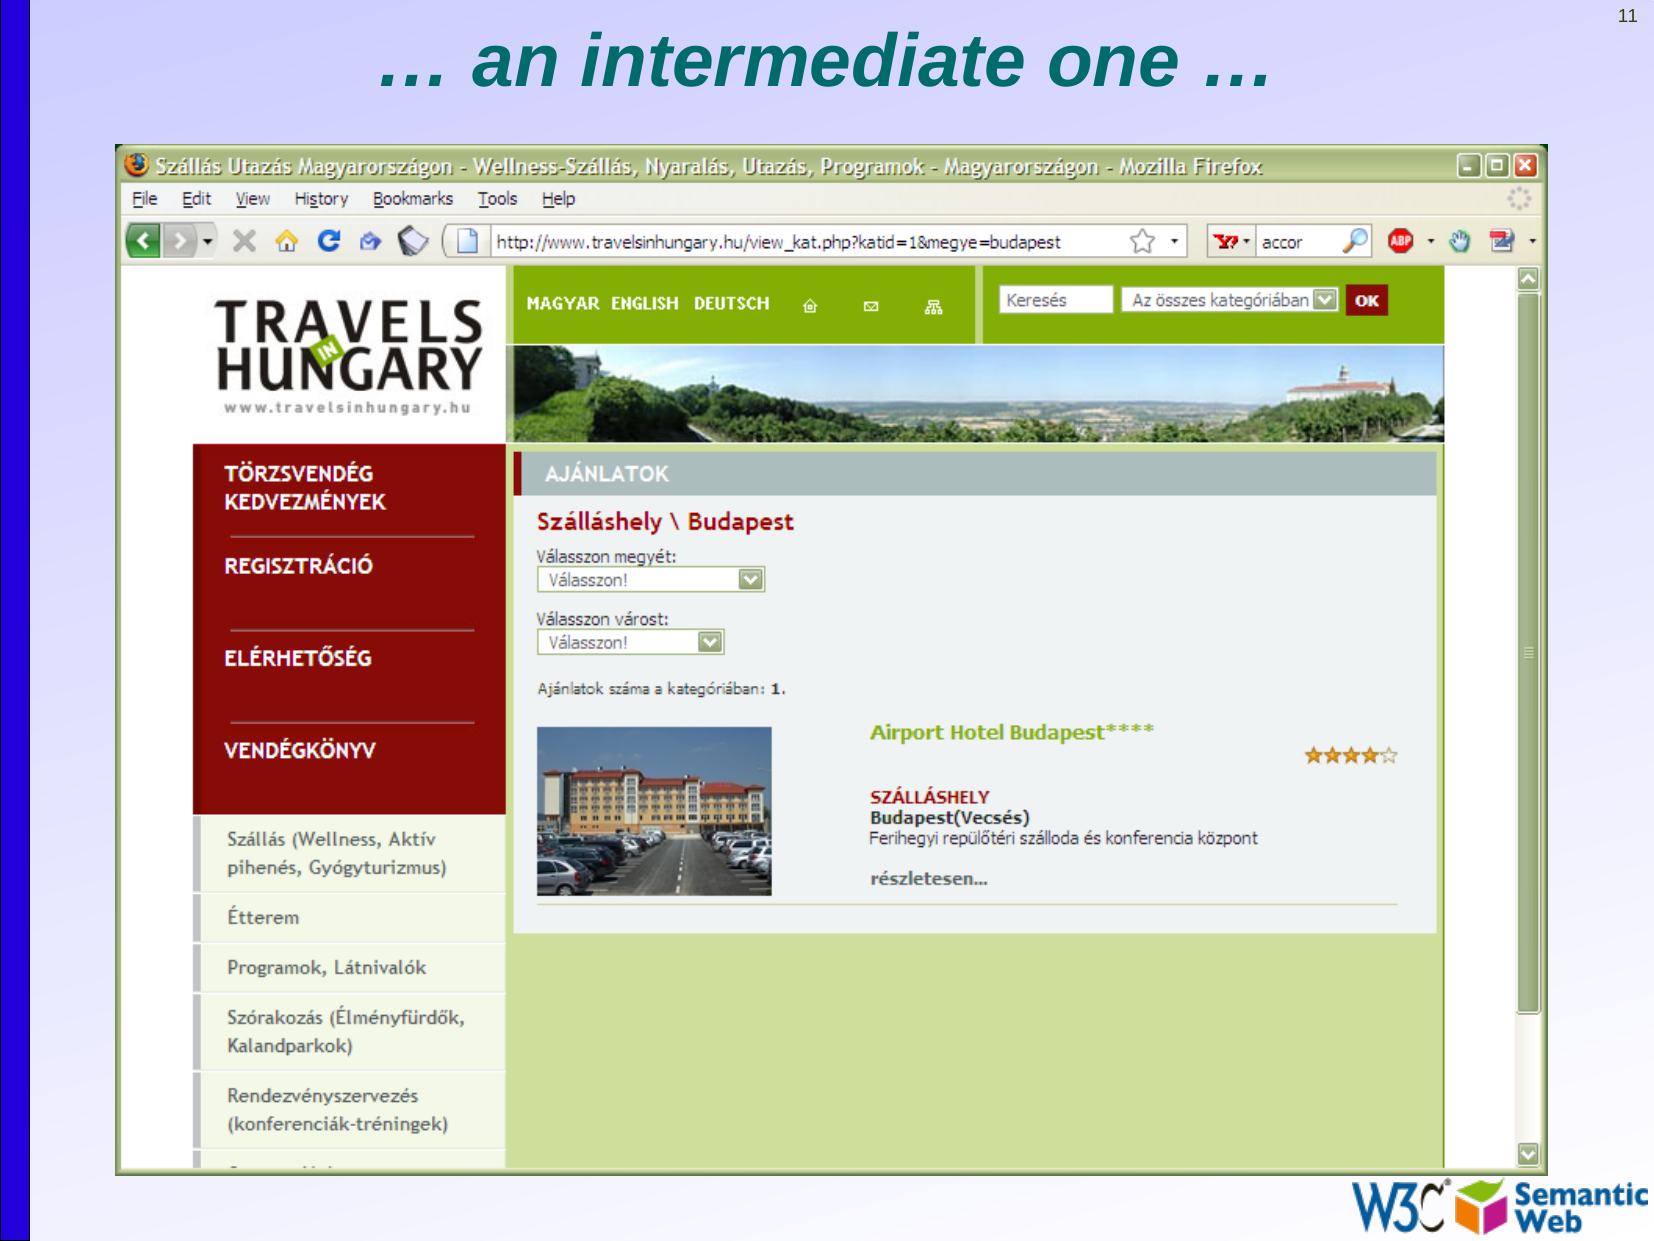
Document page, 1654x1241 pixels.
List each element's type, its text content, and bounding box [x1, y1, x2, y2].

picture [115, 144, 1648, 1235]
title … an intermediate one … [0, 7, 1654, 111]
